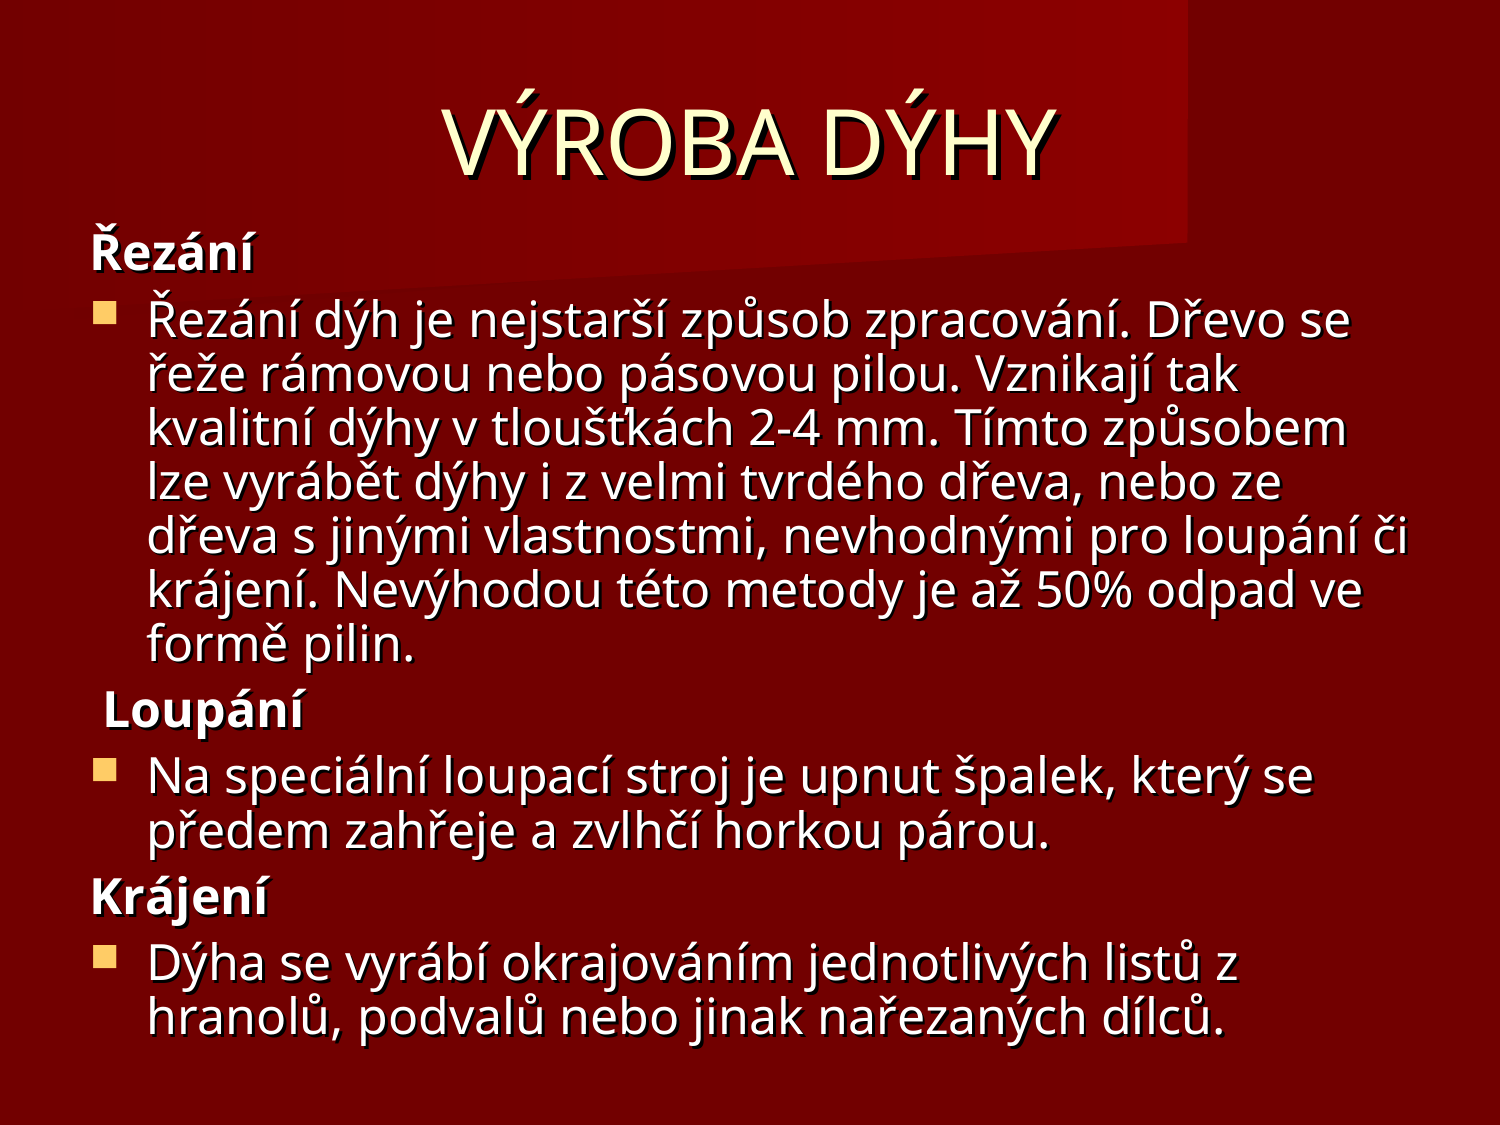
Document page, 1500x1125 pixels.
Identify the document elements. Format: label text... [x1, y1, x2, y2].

title VÝROBA DÝHY [75, 45, 1426, 220]
list Řezání Řezání dýh je nejstarší způsob zpracování. Dřevo se řeže rámovou nebo pásovou pilou. Vznikají tak kvalitní dýhy v tloušťkách 2-4 mm. Tímto způsobem lze vyrábět dýhy i z velmi tvrdého dřeva, nebo ze dřeva s jinými vlastnostmi, nevhodnými pro loupání či krájení. Nevýhodou této metody je až 50% odpad ve formě pilin. Loupání Na speciální loupací stroj je upnut špalek, který se předem zahřeje a zvlhčí horkou párou. Krájení Dýha se vyrábí okrajováním jednotlivých listů z hranolů, podvalů nebo jinak nařezaných dílců. [75, 220, 1426, 1071]
